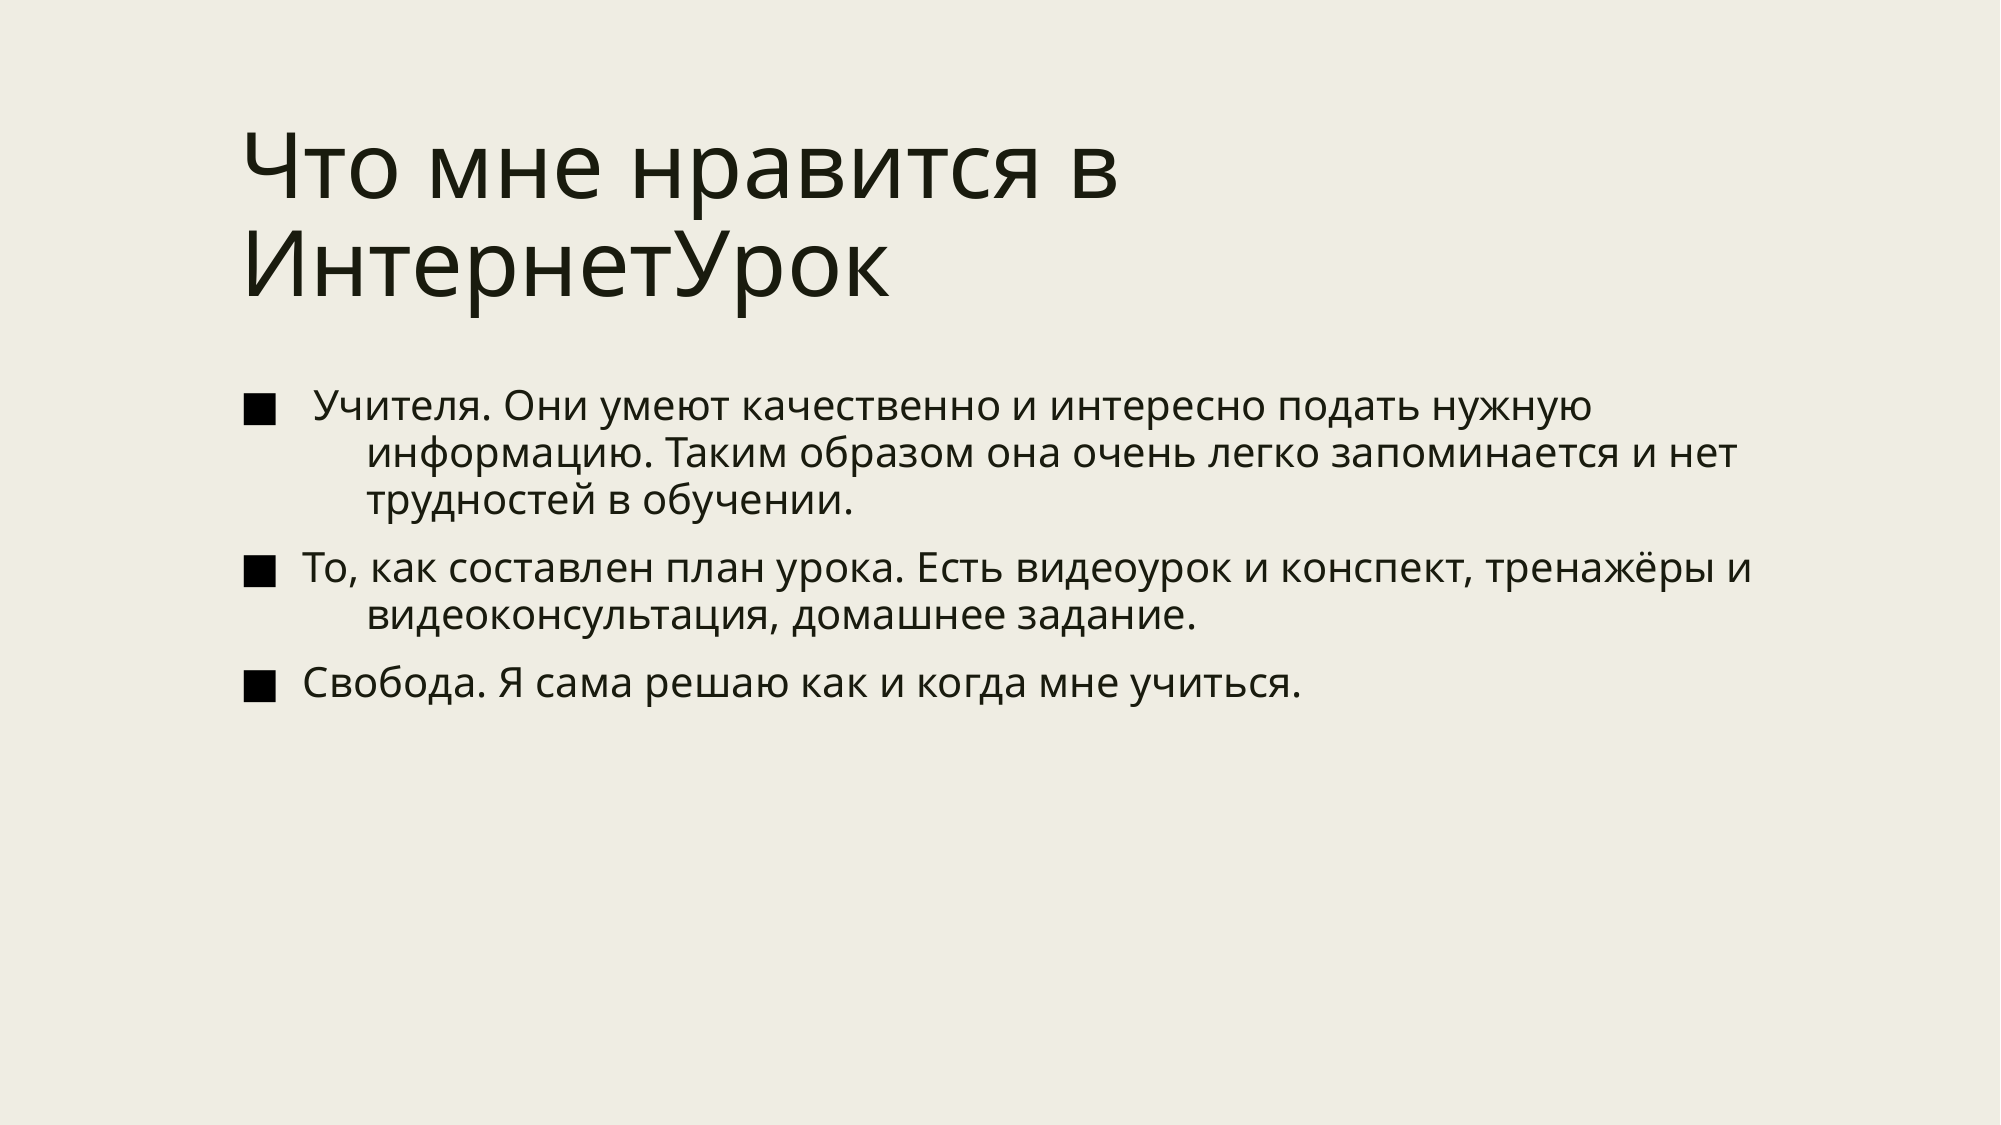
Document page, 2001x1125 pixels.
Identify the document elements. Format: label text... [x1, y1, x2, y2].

title Что мне нравится в ИнтернетУрок [225, 112, 1801, 357]
list Учителя. Они умеют качественно и интересно подать нужную информацию. Таким образом она очень легко запоминается и нет трудностей в обучении. То, как составлен план урока. Есть видеоурок и конспект, тренажёры и видеоконсультация, домашнее задание. Свобода. Я сама решаю как и когда мне учиться. [225, 375, 1801, 963]
